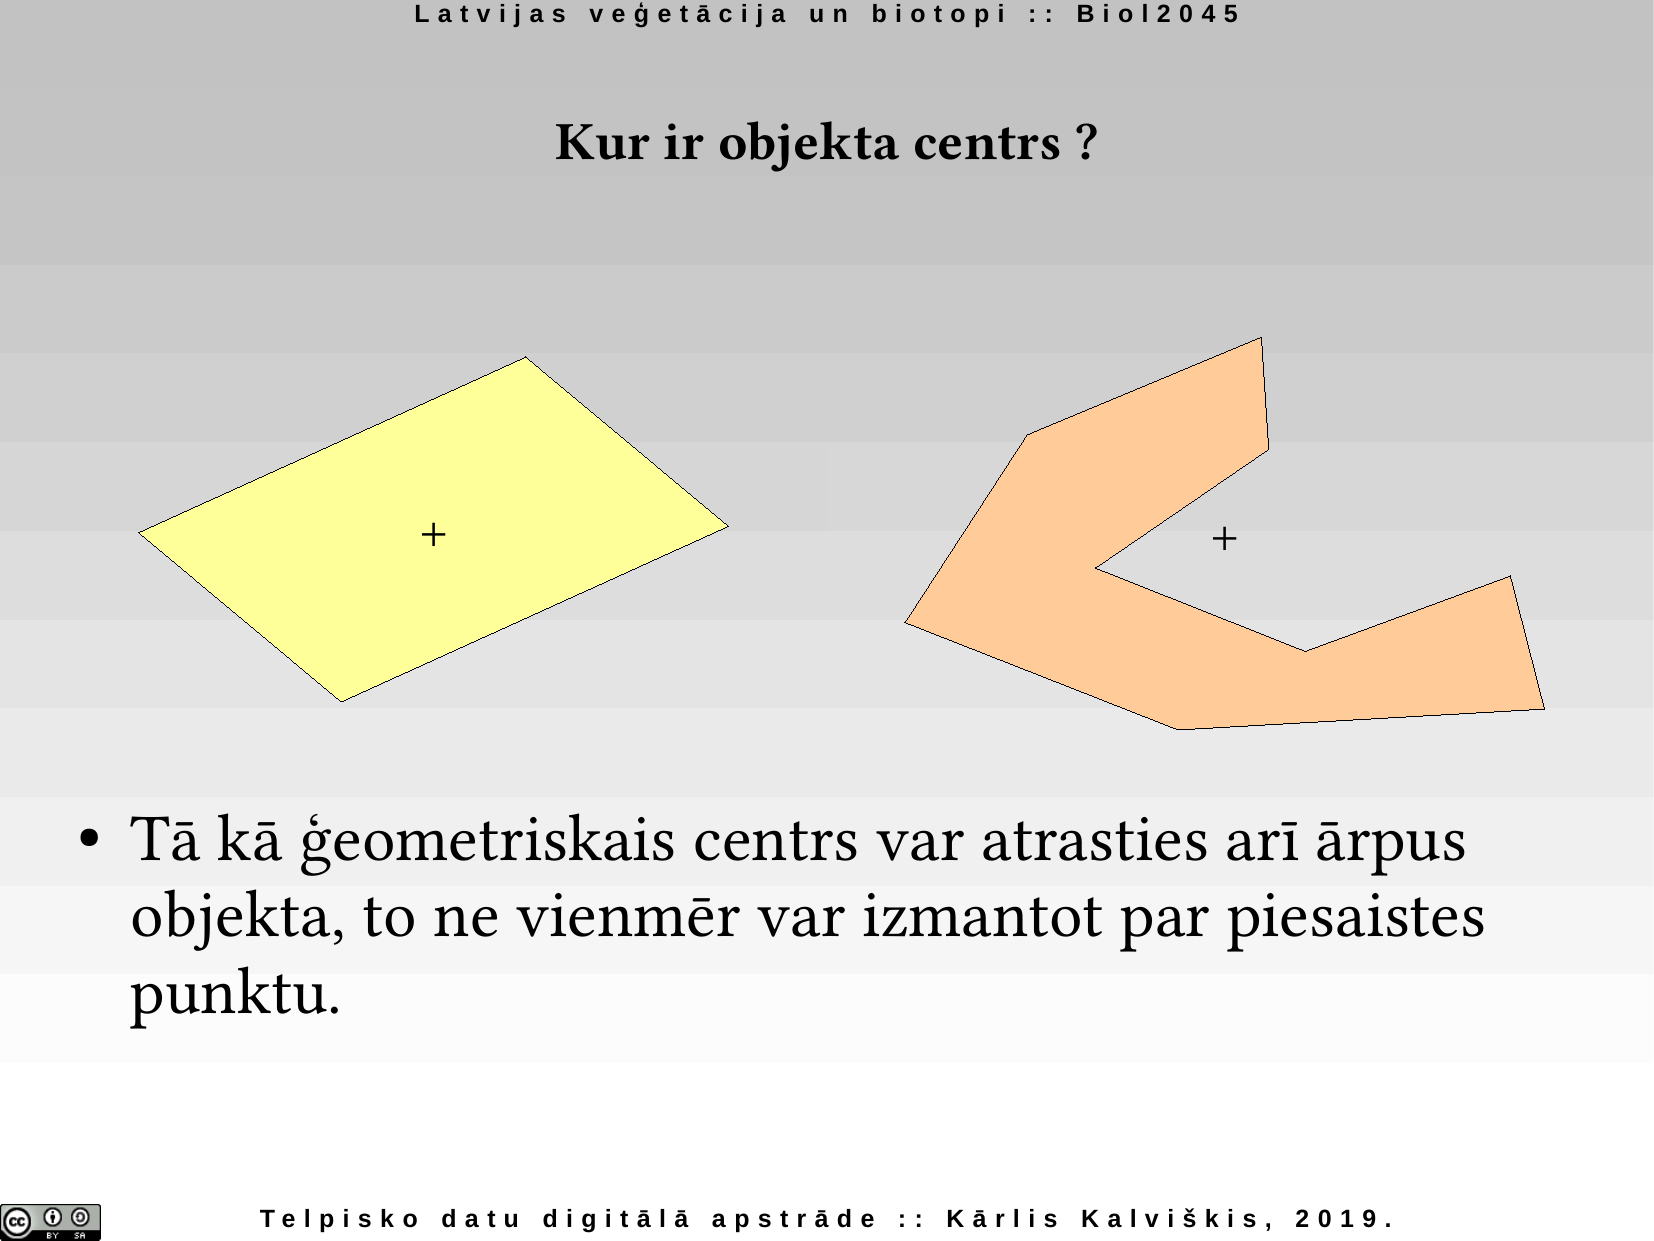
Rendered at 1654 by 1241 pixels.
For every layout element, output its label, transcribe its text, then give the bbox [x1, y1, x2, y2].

picture [0, 0, 1654, 1241]
title Kur ir objekta centrs ? [59, 37, 1596, 246]
text_box + [419, 506, 448, 606]
text_box [138, 356, 729, 702]
text_box [904, 337, 1545, 730]
list Tā kā ģeometriskais centrs var atrasties arī ārpus objekta, to ne vienmēr var izmantot par piesaistes punktu. [59, 800, 1596, 1052]
text_box + [1210, 511, 1239, 610]
